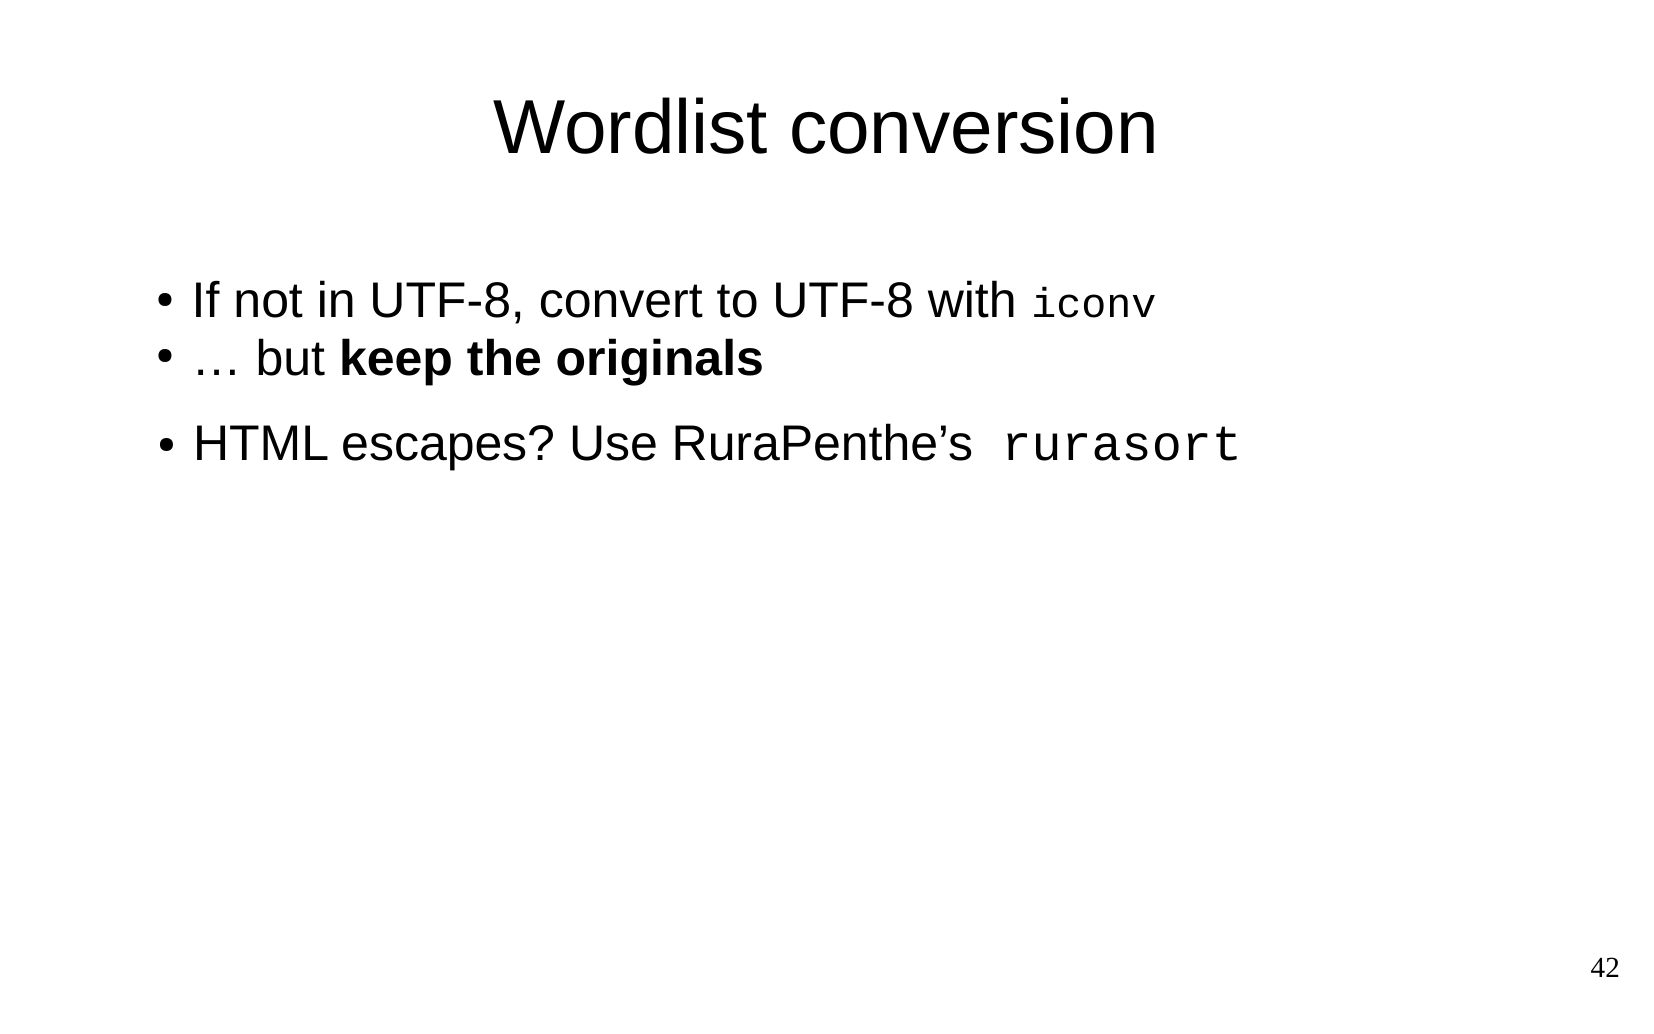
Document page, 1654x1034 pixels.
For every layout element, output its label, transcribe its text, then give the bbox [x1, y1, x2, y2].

text_box <number> [1560, 951, 1621, 1023]
title Wordlist conversion [82, 41, 1571, 209]
subtitle If not in UTF-8, convert to UTF-8 with iconv … but keep the originals HTML escapes? Use RuraPenthe’s rurasort [82, 209, 1571, 856]
